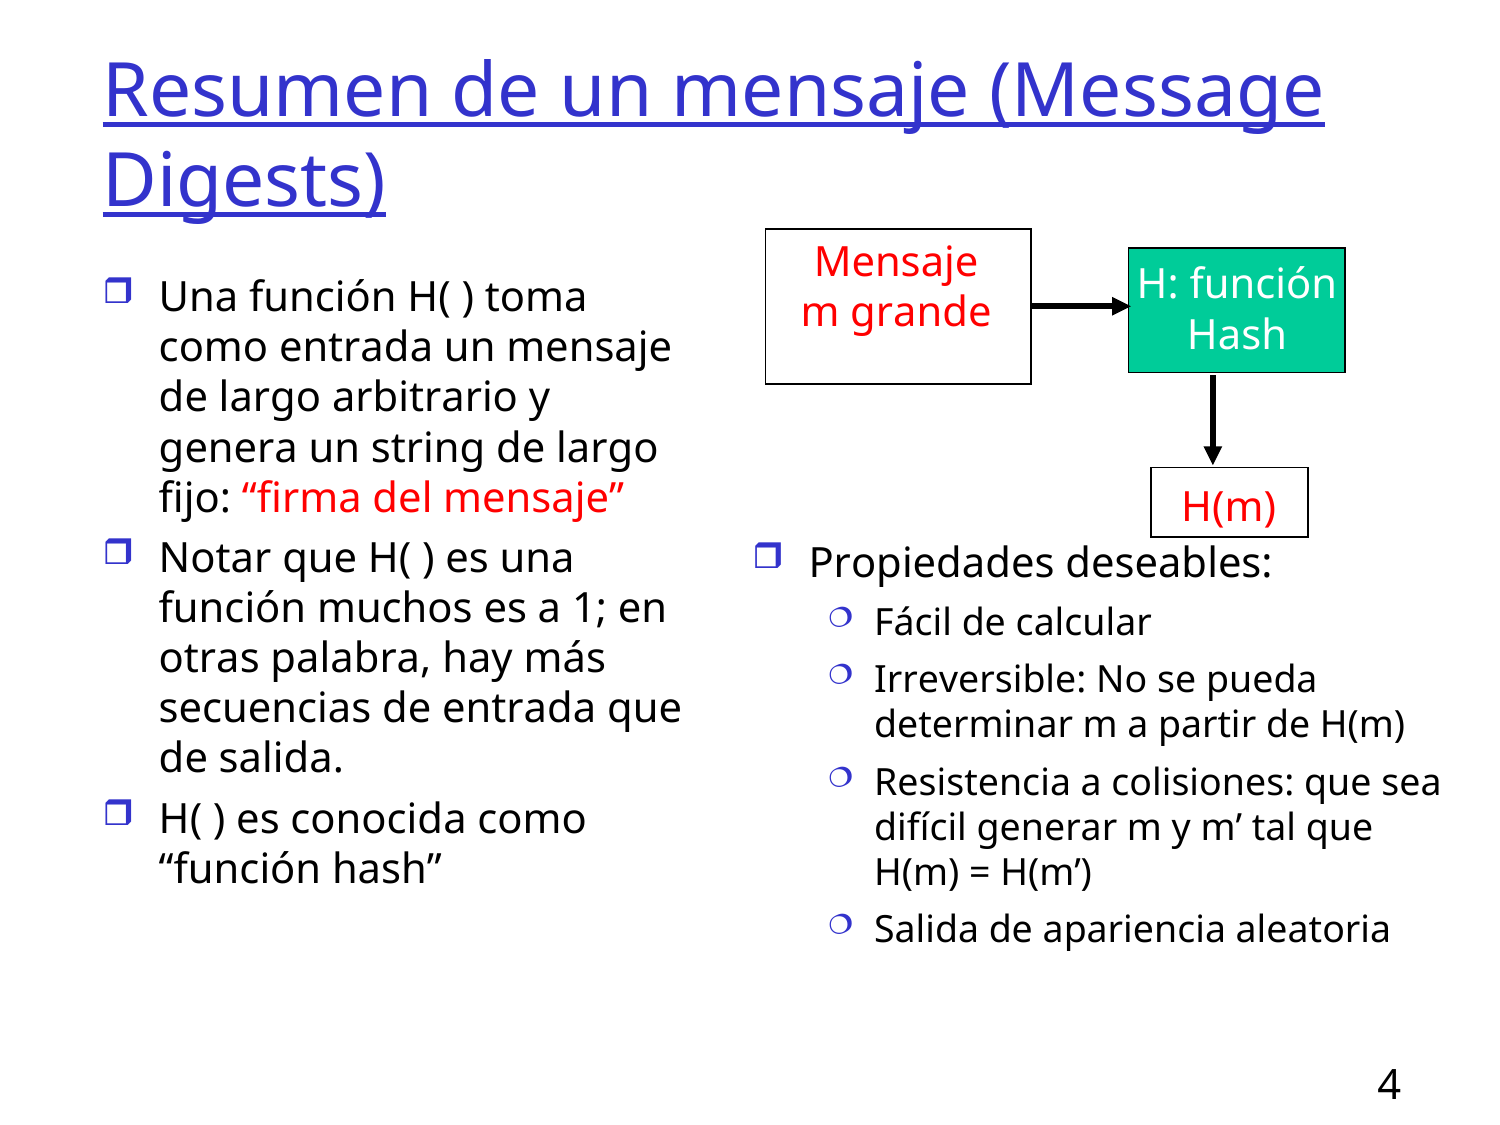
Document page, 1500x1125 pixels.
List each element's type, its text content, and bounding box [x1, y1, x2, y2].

text_box [1150, 467, 1309, 471]
text_box H(m) [1141, 471, 1316, 538]
text_box H: función Hash [1121, 249, 1353, 366]
title Resumen de un mensaje (Message Digests) [87, 33, 1363, 229]
list Propiedades deseables: Fácil de calcular Irreversible: No se pueda determinar m a partir de H(m) Resistencia a colisiones: que sea difícil generar m y m’ tal que H(m) = H(m’) Salida de apariencia aleatoria [737, 527, 1458, 1026]
text_box [765, 229, 1031, 385]
list Una función H( ) toma como entrada un mensaje de largo arbitrario y genera un string de largo fijo: “firma del mensaje” Notar que H( ) es una función muchos es a 1; en otras palabra, hay más secuencias de entrada que de salida. H( ) es conocida como “función hash” [87, 262, 713, 1026]
text_box Mensaje m grande [764, 227, 1028, 343]
